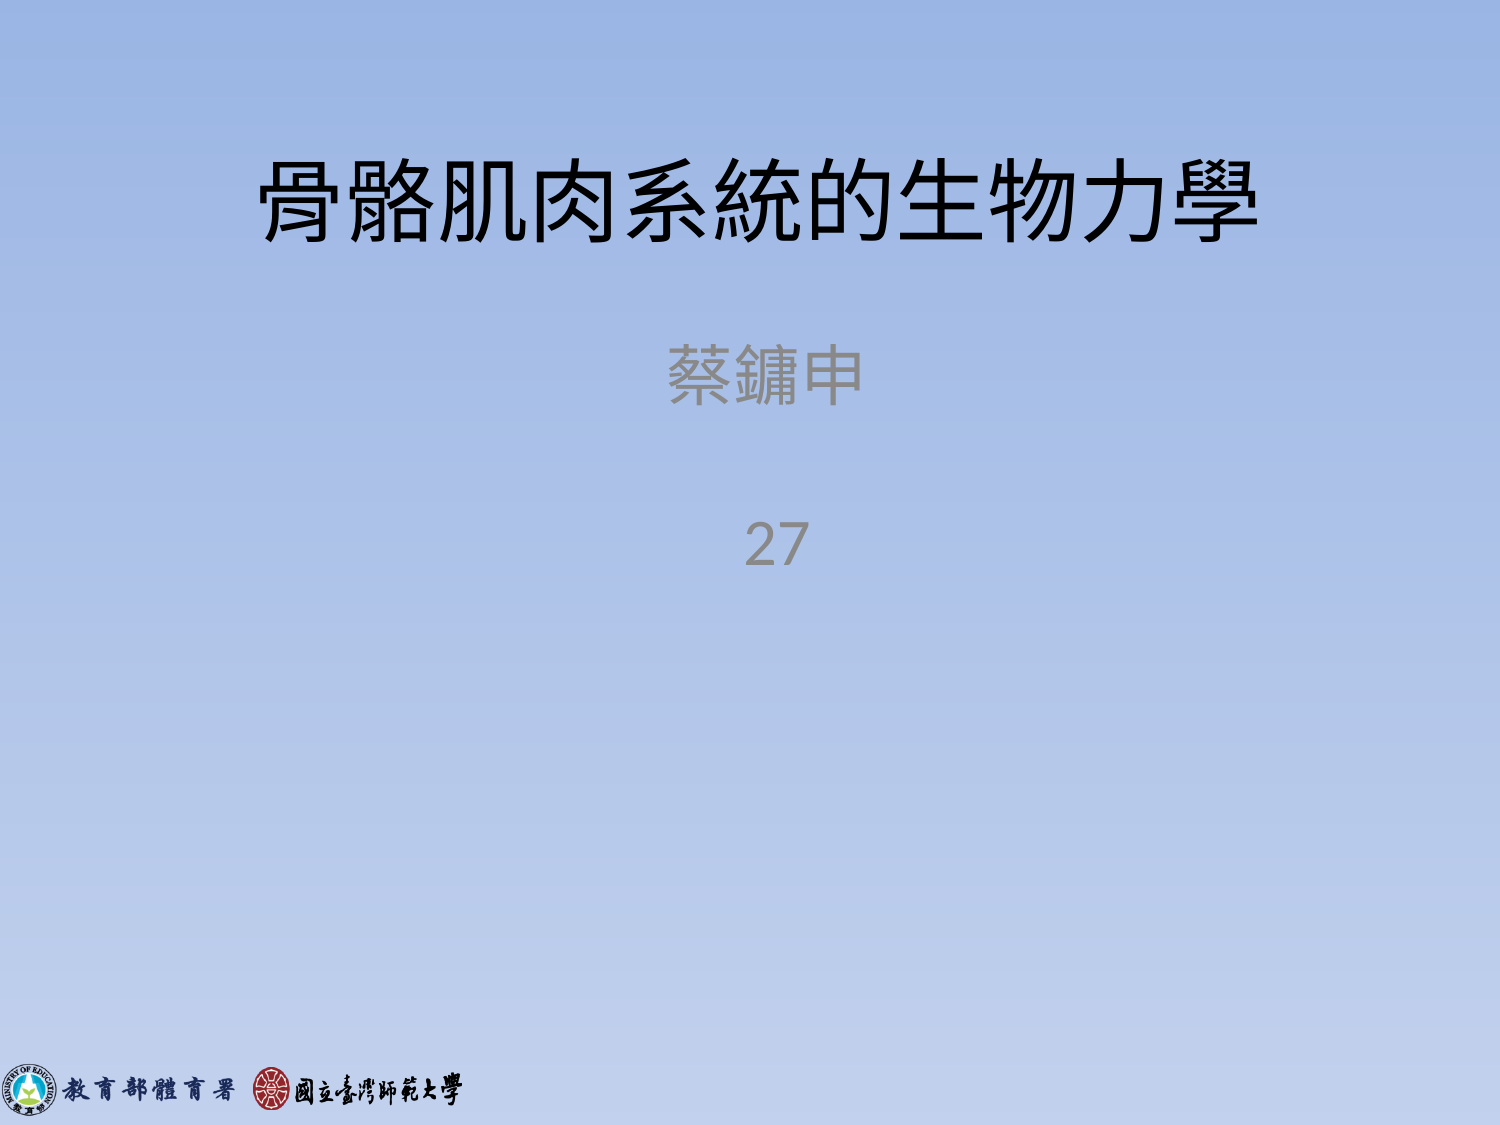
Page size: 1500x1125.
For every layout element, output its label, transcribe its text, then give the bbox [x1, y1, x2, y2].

title 骨骼肌肉系統的生物力學 [121, 78, 1397, 320]
picture [253, 1067, 462, 1110]
subtitle 蔡鏞申 [242, 326, 1293, 433]
text_box 27 [251, 491, 1302, 598]
picture [0, 1051, 243, 1125]
